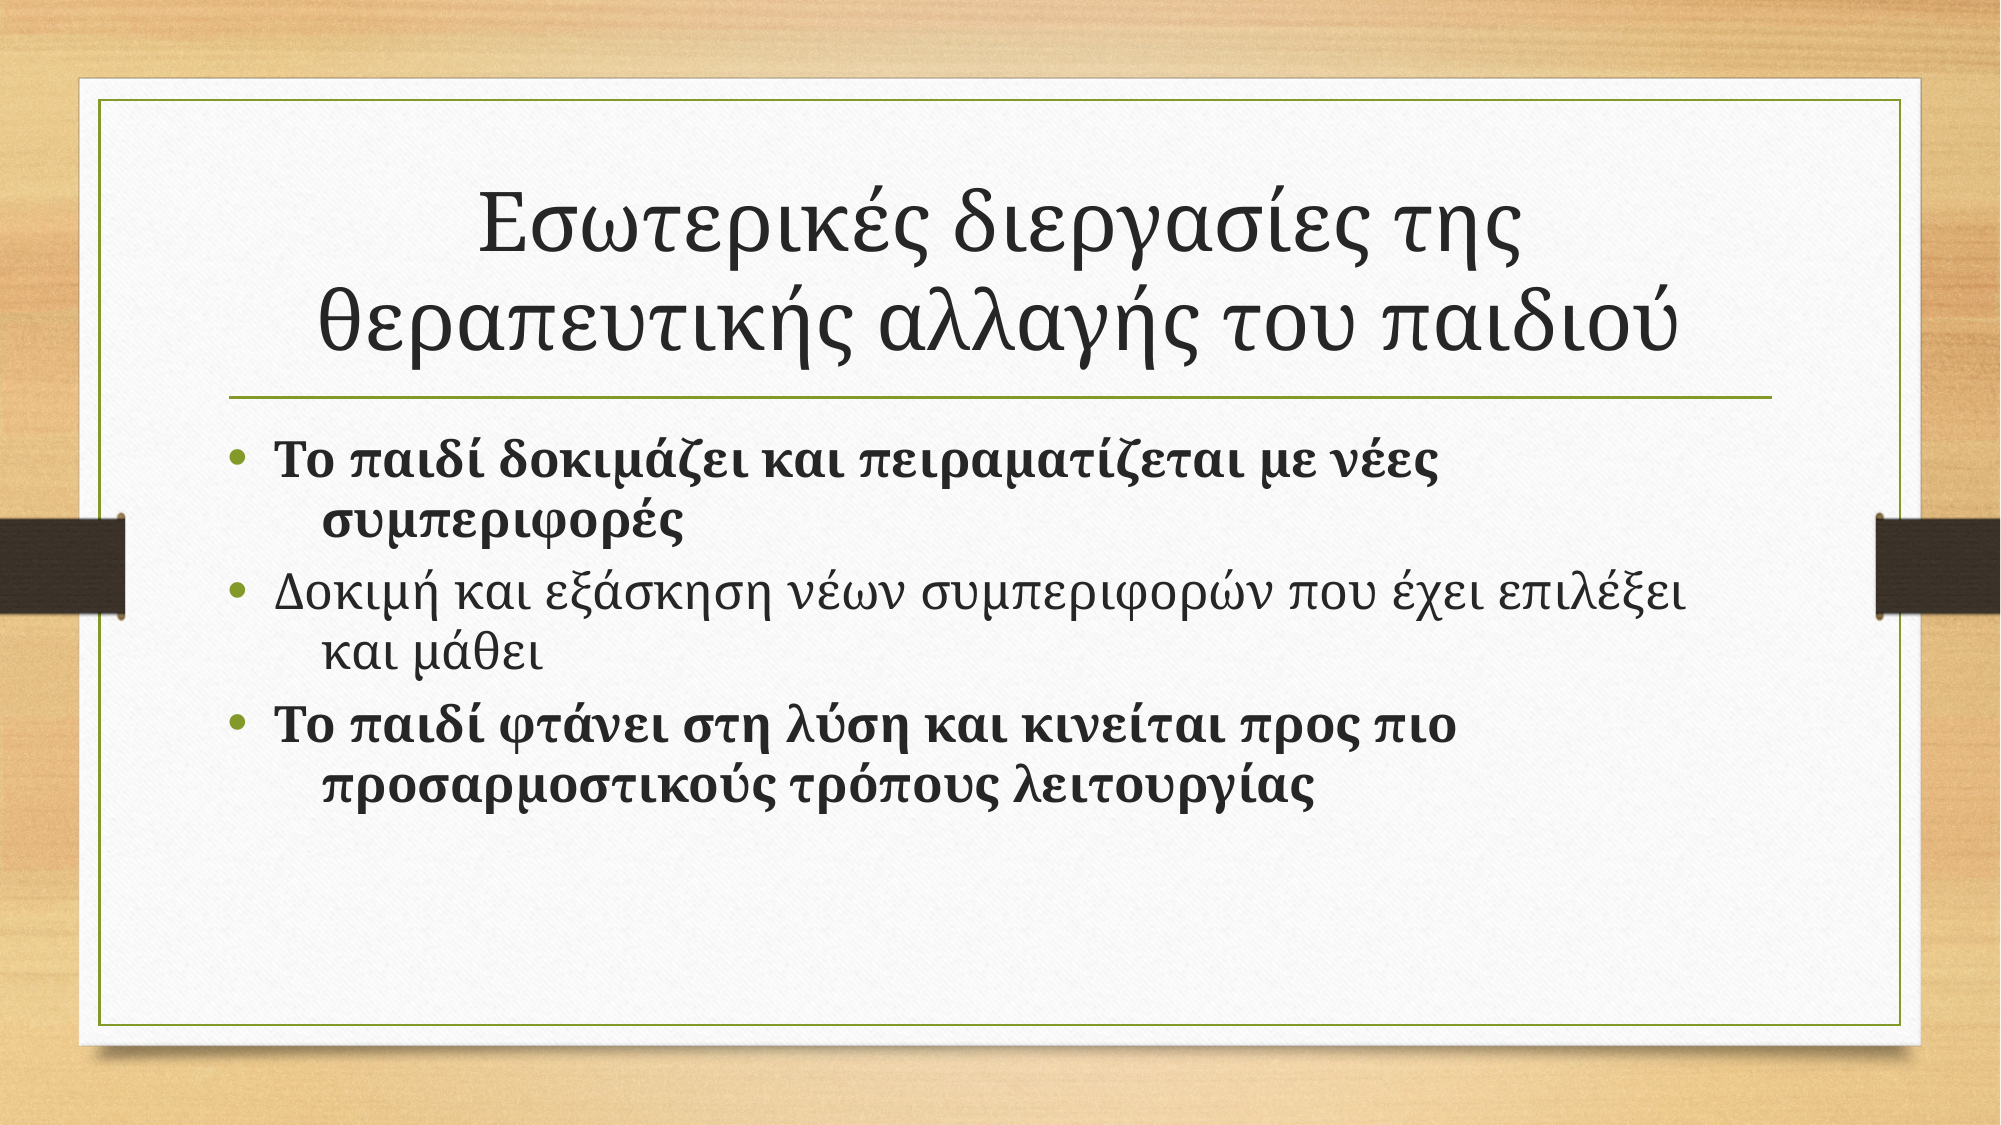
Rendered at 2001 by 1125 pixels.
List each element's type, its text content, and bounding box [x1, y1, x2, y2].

title Εσωτερικές διεργασίες της θεραπευτικής αλλαγής του παιδιού [212, 161, 1788, 376]
list Το παιδί δοκιμάζει και πειραματίζεται με νέες συμπεριφορές Δοκιμή και εξάσκηση νέων συμπεριφορών που έχει επιλέξει και μάθει Το παιδί φτάνει στη λύση και κινείται προς πιο προσαρμοστικούς τρόπους λειτουργίας [212, 419, 1788, 964]
